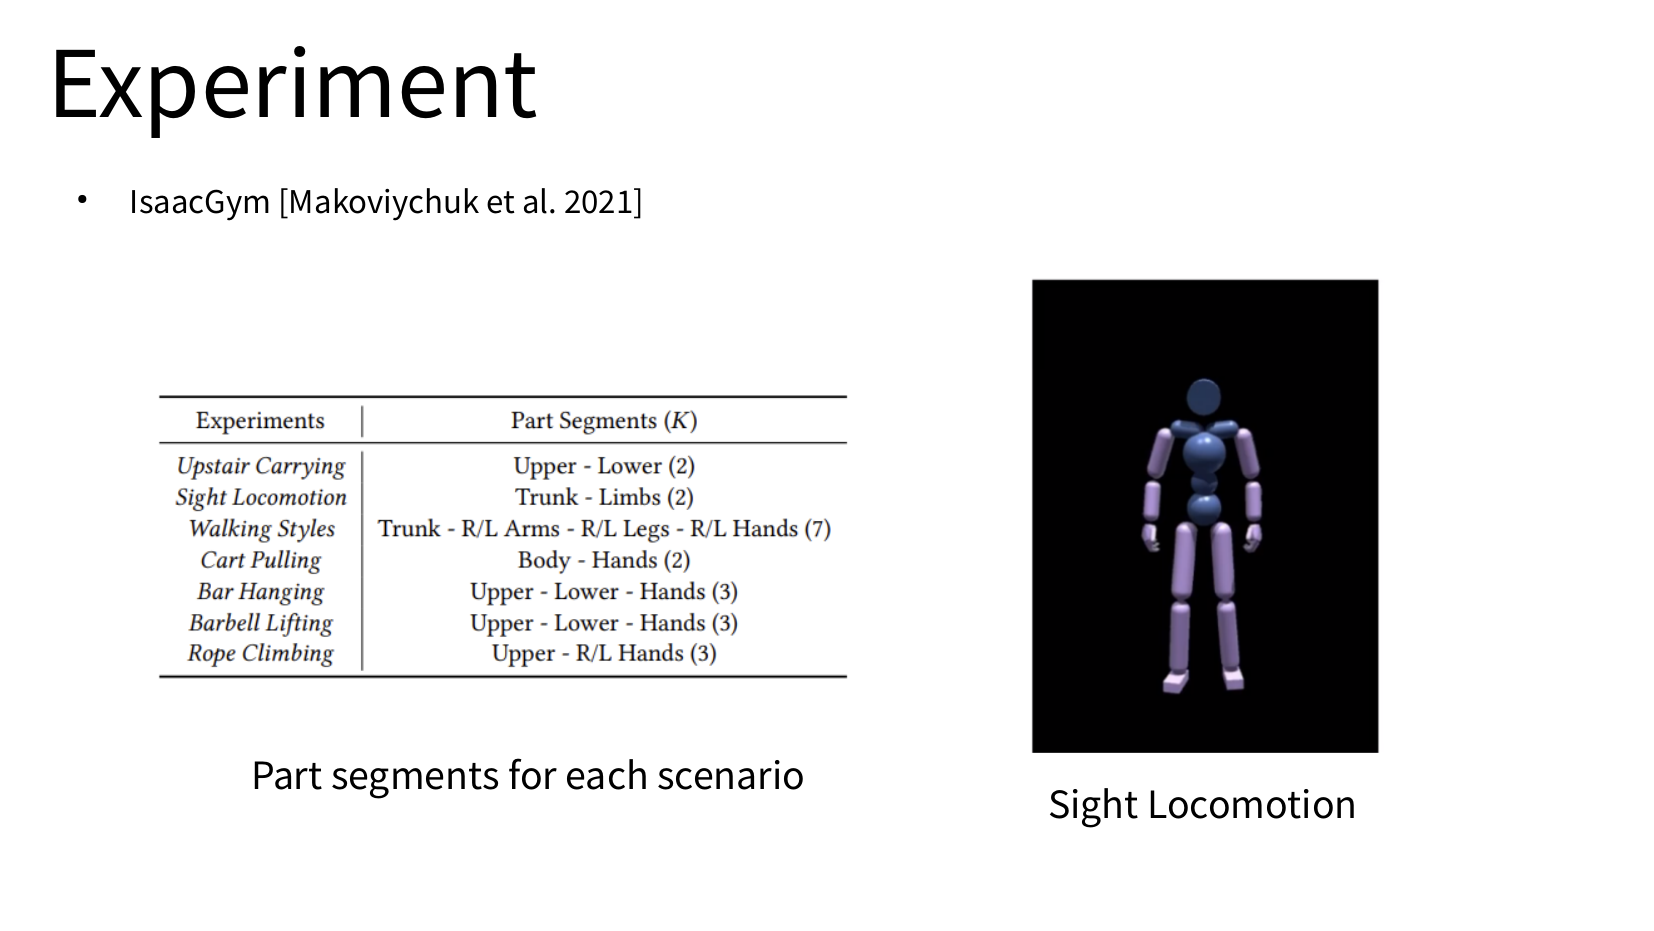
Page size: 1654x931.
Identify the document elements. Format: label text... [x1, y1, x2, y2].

picture [147, 383, 871, 691]
picture [1027, 274, 1388, 768]
text_box Sight Locomotion [1033, 767, 1414, 857]
text_box Part segments for each scenario [236, 738, 821, 808]
list IsaacGym [Makoviychuk et al. 2021] [59, 177, 1565, 886]
title Experiment [47, 0, 1536, 156]
